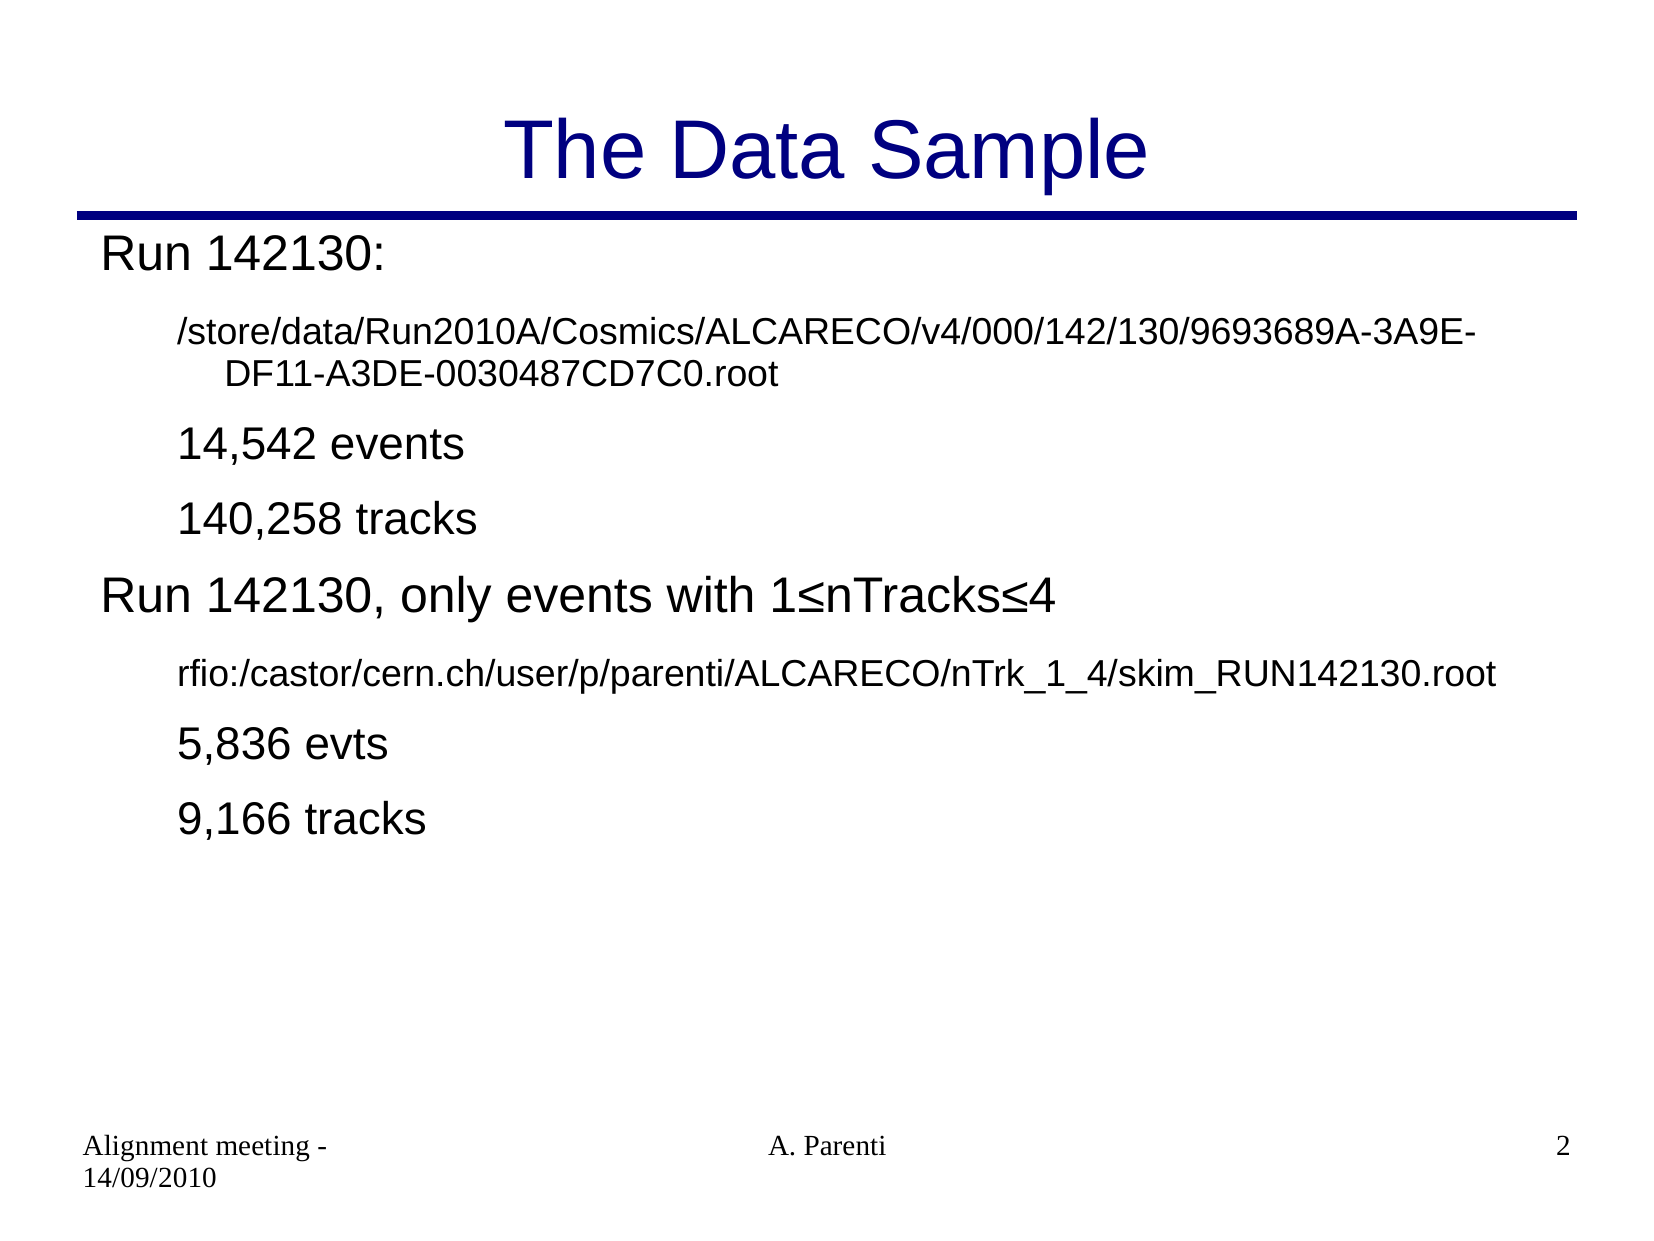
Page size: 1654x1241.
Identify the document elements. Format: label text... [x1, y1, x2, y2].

list Run 142130: /store/data/Run2010A/Cosmics/ALCARECO/v4/000/142/130/9693689A-3A9E-DF11-A3DE-0030487CD7C0.root 14,542 events 140,258 tracks Run 142130, only events with 1≤nTracks≤4 rfio:/castor/cern.ch/user/p/parenti/ALCARECO/nTrk_1_4/skim_RUN142130.root 5,836 evts 9,166 tracks [82, 225, 1571, 1094]
title The Data Sample [82, 75, 1571, 225]
